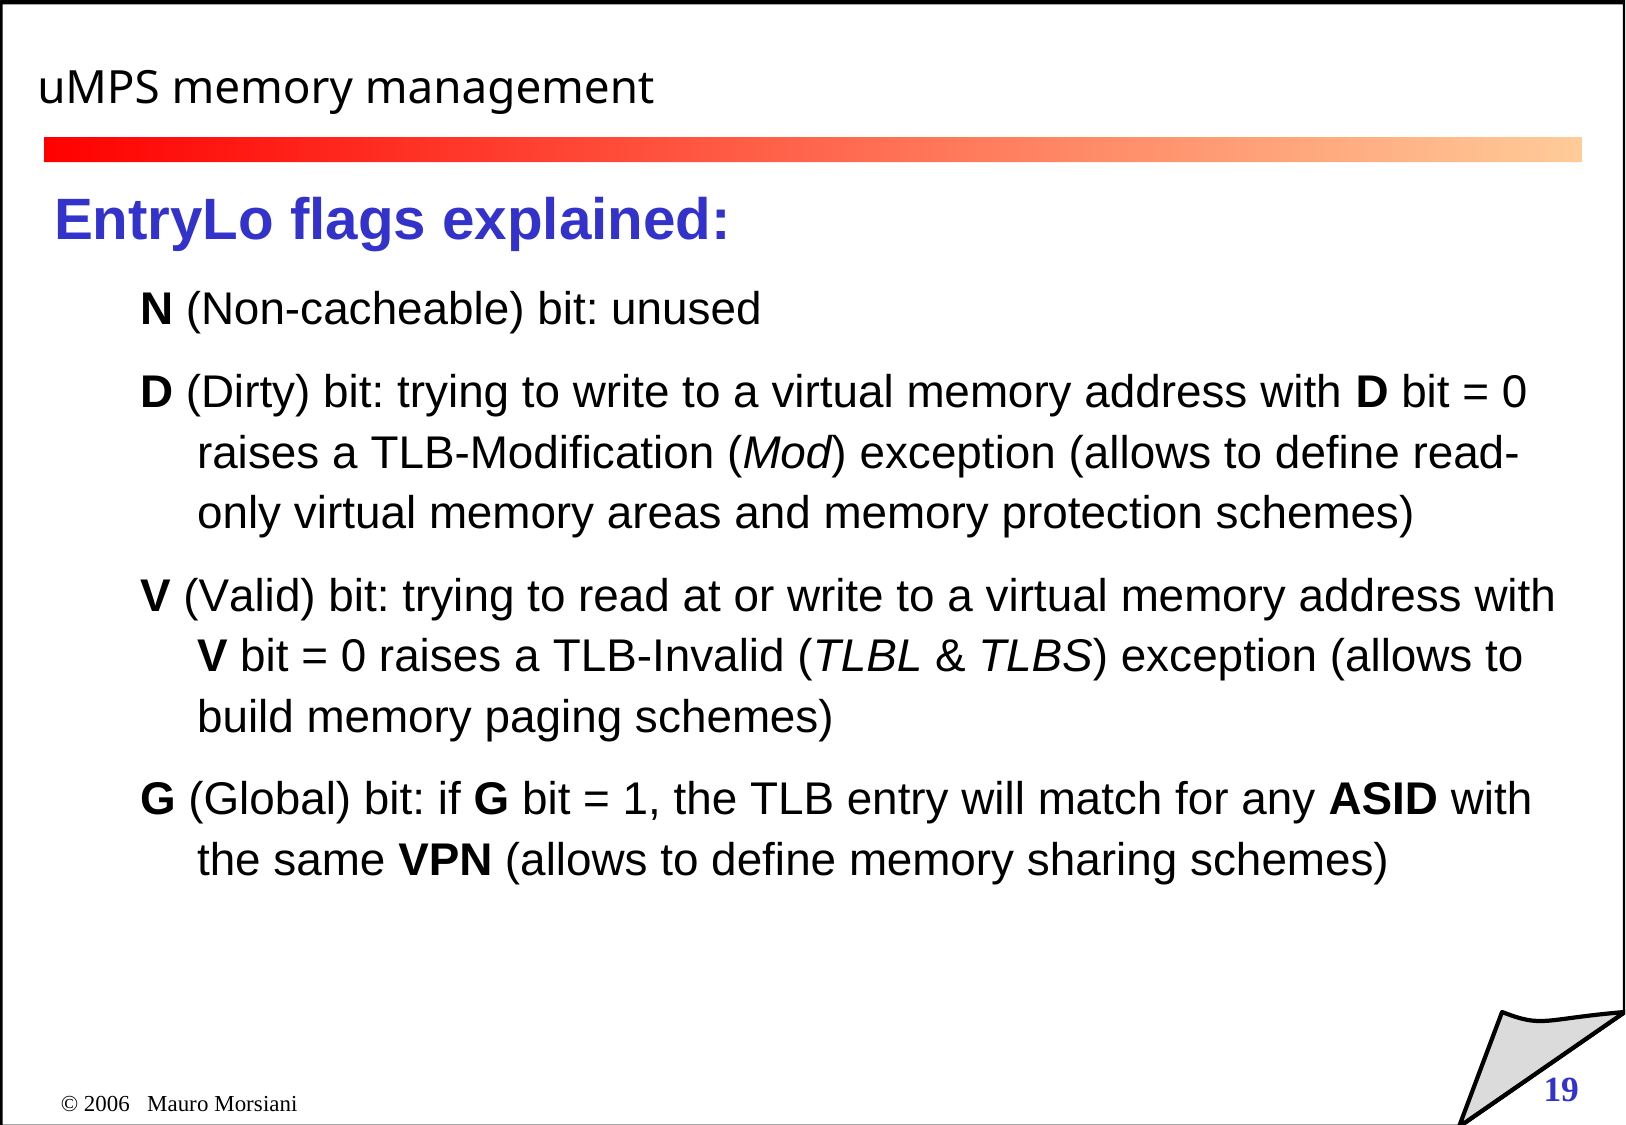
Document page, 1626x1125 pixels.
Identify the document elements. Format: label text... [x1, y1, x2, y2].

list EntryLo flags explained: N (Non-cacheable) bit: unused D (Dirty) bit: trying to write to a virtual memory address with D bit = 0 raises a TLB-Modification (Mod) exception (allows to define read-only virtual memory areas and memory protection schemes) V (Valid) bit: trying to read at or write to a virtual memory address with V bit = 0 raises a TLB-Invalid (TLBL & TLBS) exception (allows to build memory paging schemes) G (Global) bit: if G bit = 1, the TLB entry will match for any ASID with the same VPN (allows to define memory sharing schemes) [54, 187, 1571, 1124]
title uMPS memory management [37, 44, 1588, 131]
